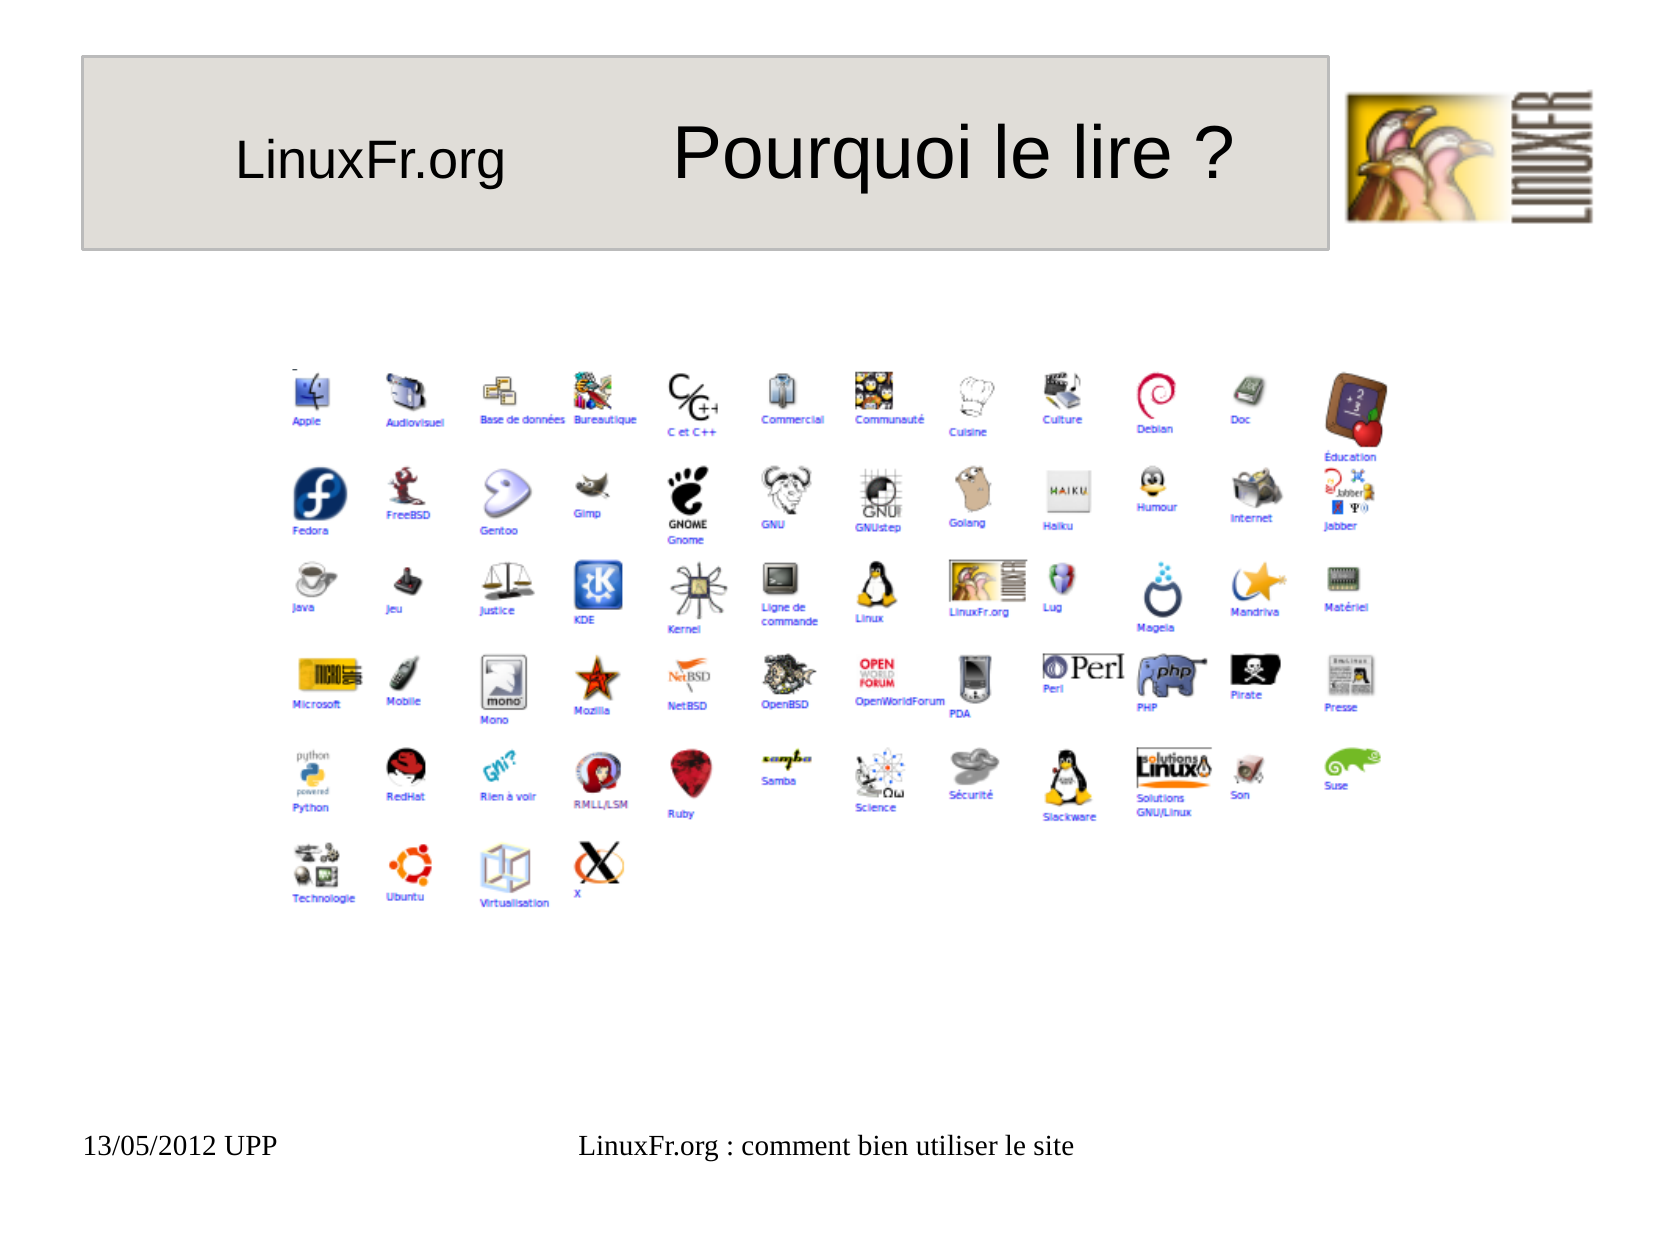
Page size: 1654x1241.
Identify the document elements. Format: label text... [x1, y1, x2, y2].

title LinuxFr.org Pourquoi le lire ? [82, 56, 1329, 250]
picture [1341, 88, 1601, 229]
picture [288, 369, 1395, 915]
subtitle [82, 290, 1571, 1094]
